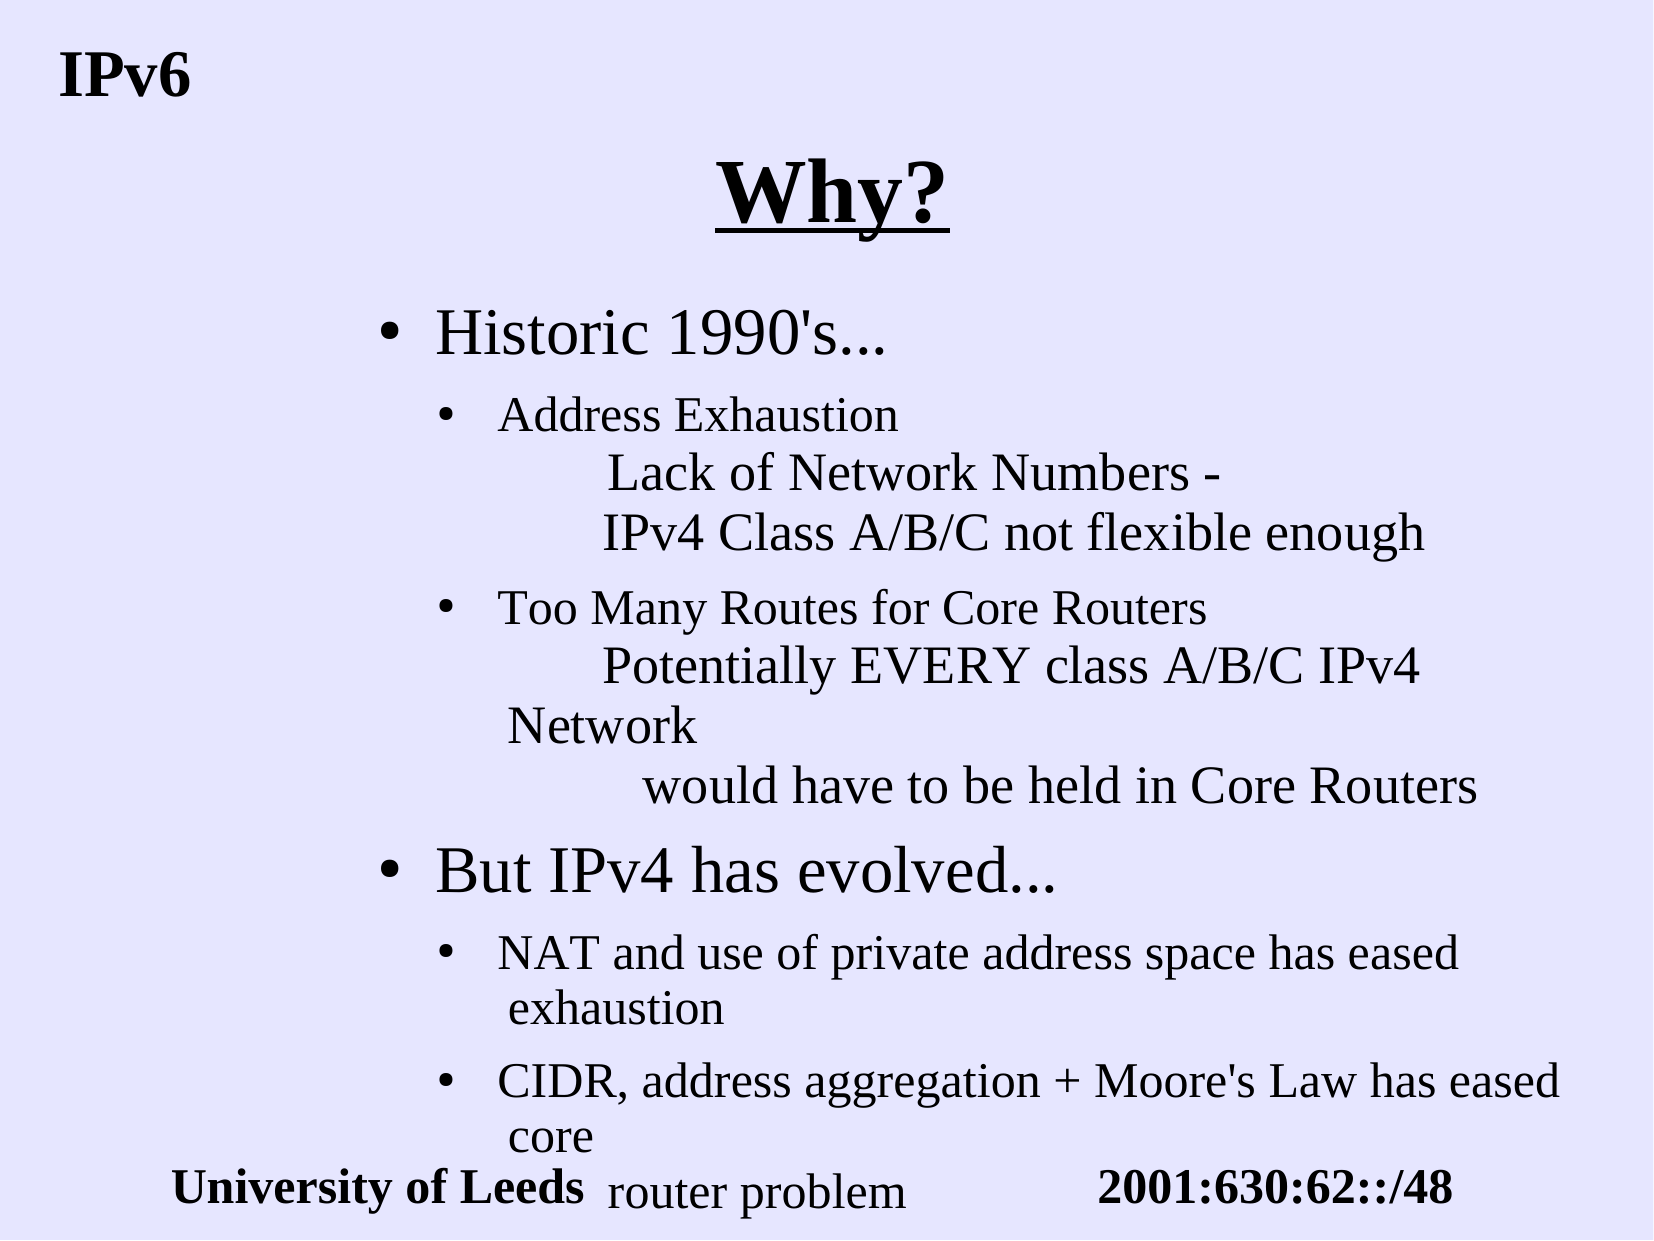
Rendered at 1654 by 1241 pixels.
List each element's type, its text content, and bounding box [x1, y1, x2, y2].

title Why? [88, 88, 1577, 296]
list Historic 1990's... Address Exhaustion Lack of Network Numbers - IPv4 Class A/B/C not flexible enough Too Many Routes for Core Routers Potentially EVERY class A/B/C IPv4 Network would have to be held in Core Routers But IPv4 has evolved... NAT and use of private address space has eased exhaustion CIDR, address aggregation + Moore's Law has eased core router problem [82, 295, 1571, 1110]
